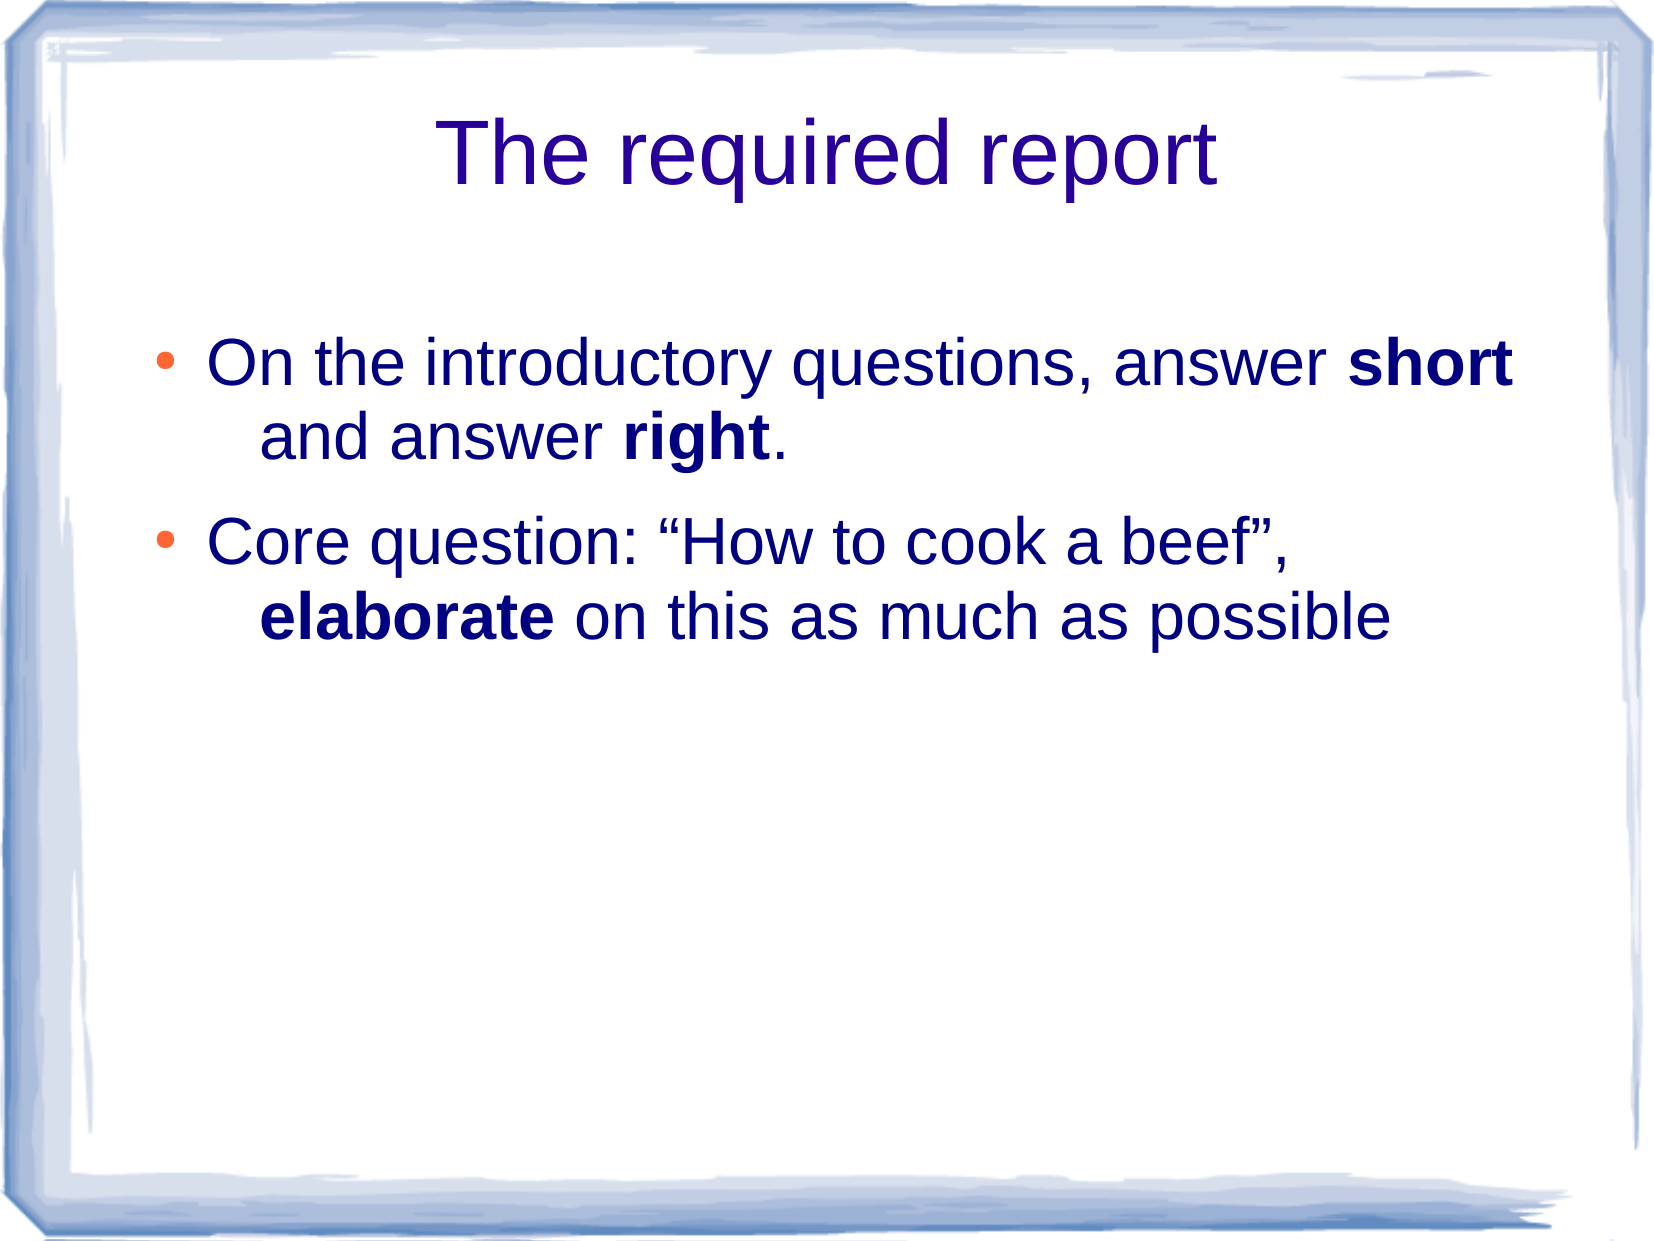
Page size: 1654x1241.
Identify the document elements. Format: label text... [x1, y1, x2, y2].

list On the introductory questions, answer short and answer right. Core question: “How to cook a beef”, elaborate on this as much as possible [118, 324, 1571, 990]
title The required report [82, 56, 1571, 250]
picture [0, 0, 1654, 1241]
